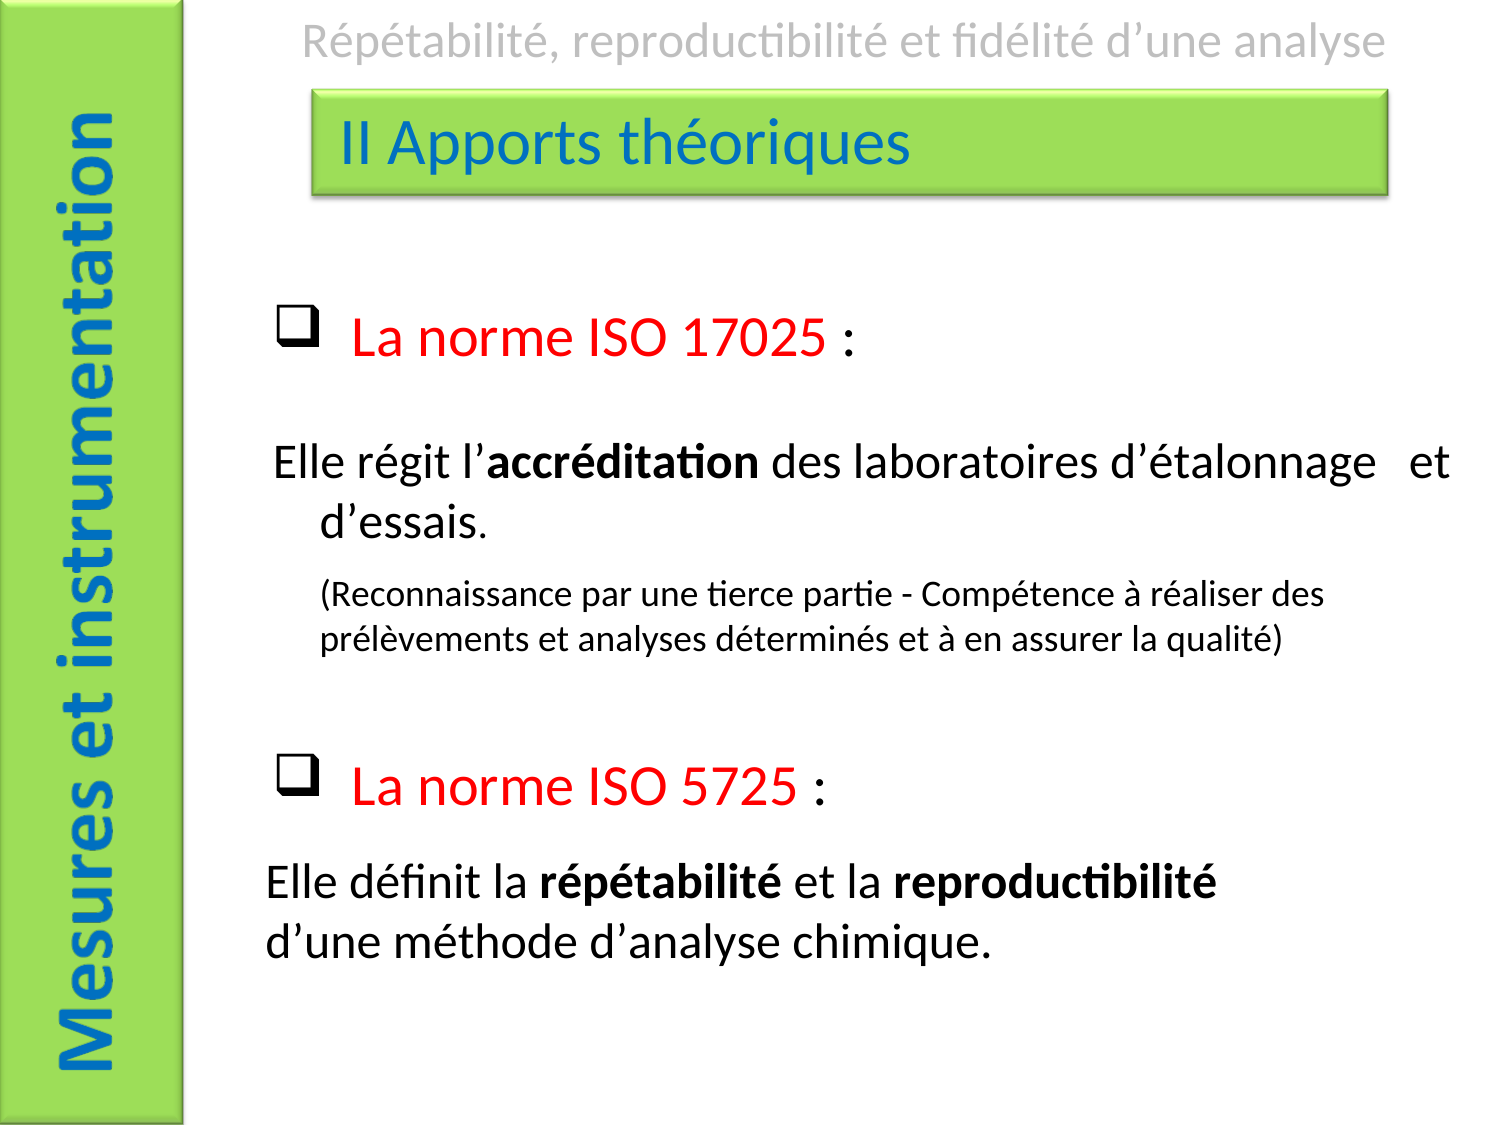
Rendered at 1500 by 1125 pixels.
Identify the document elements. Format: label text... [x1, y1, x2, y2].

picture [0, 0, 192, 1125]
text_box Répétabilité, reproductibilité et fidélité d’une analyse [206, 0, 1483, 76]
text_box La norme ISO 17025 : Elle régit l’accréditation des laboratoires d’étalonnage et d’essais. (Reconnaissance par une tierce partie - Compétence à réaliser des prélèvements et analyses déterminés et à en assurer la qualité) [183, 290, 1500, 693]
text_box La norme ISO 5725 : Elle définit la répétabilité et la reproductibilité d’une méthode d’analyse chimique. [183, 739, 1500, 988]
picture [303, 84, 1397, 209]
text_box II Apports théoriques [324, 90, 1388, 186]
